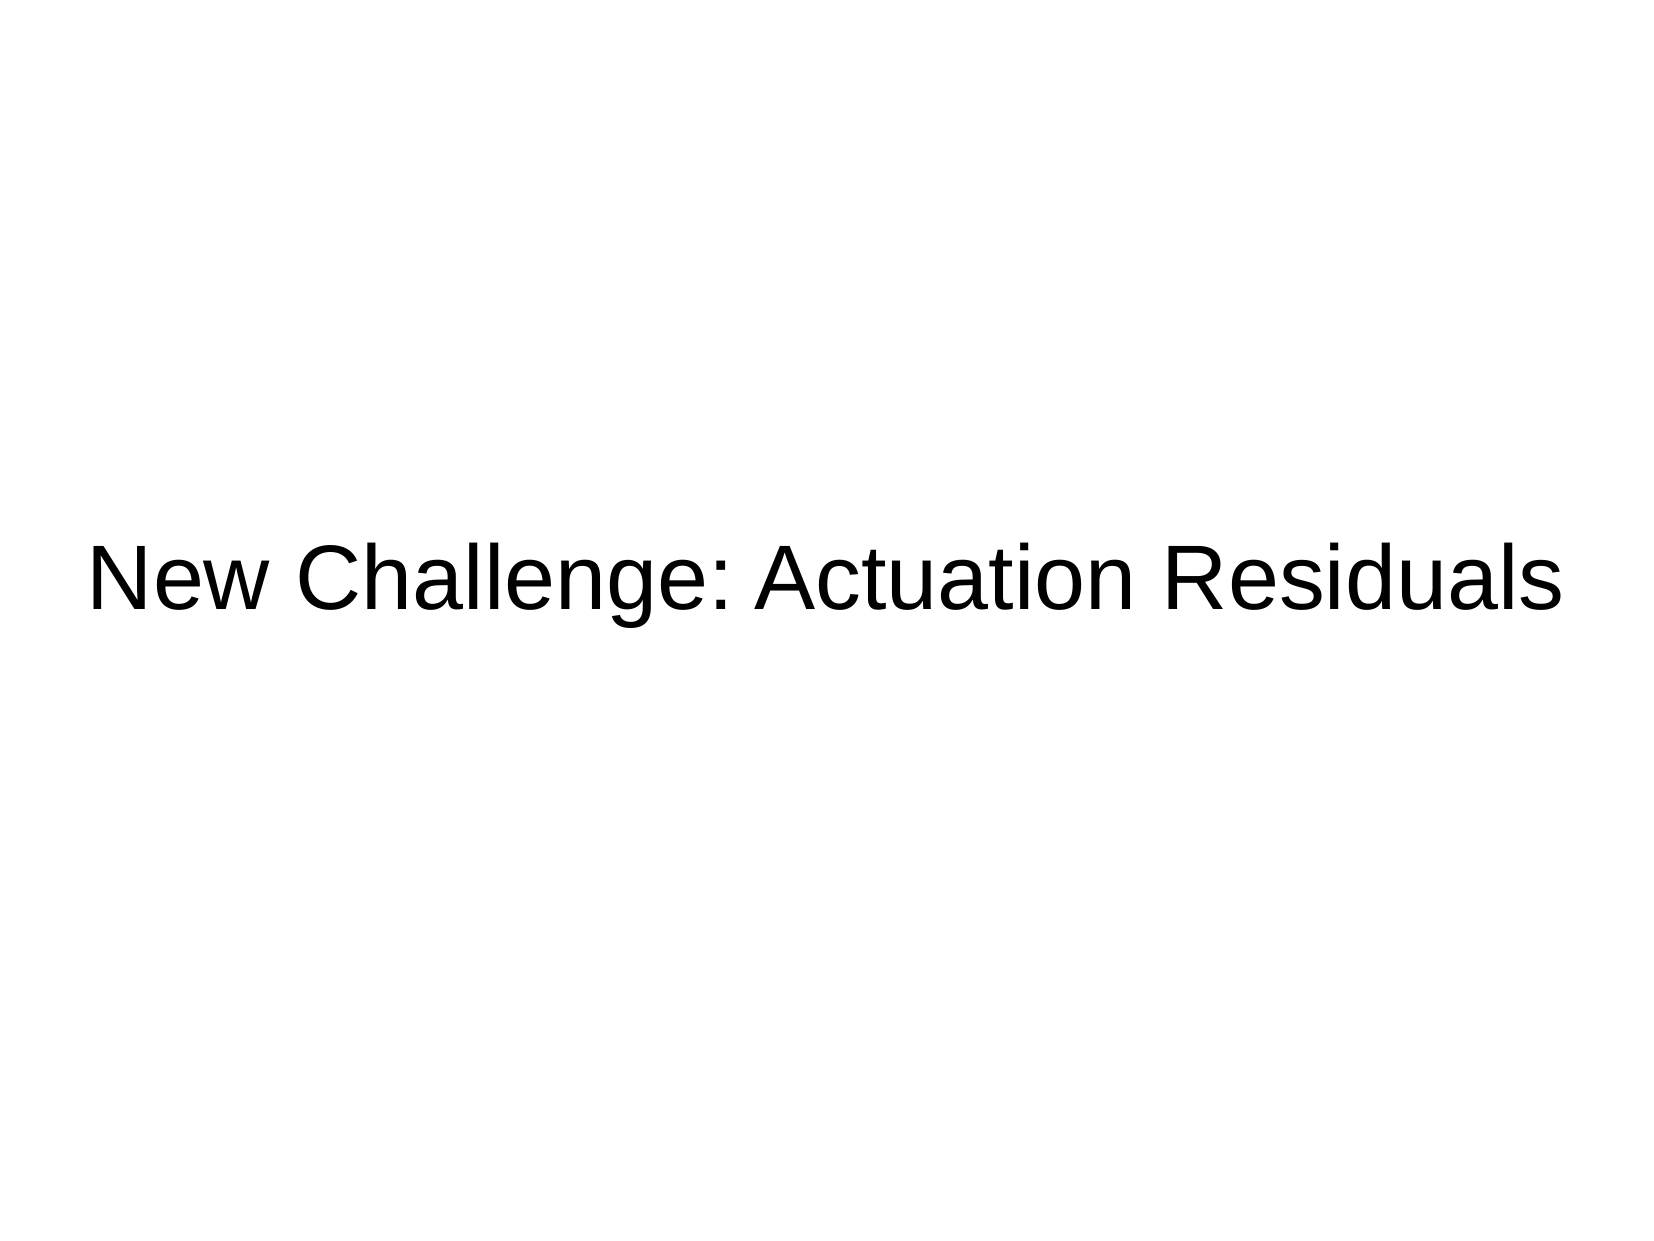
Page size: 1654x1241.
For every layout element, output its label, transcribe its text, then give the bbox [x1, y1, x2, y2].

title New Challenge: Actuation Residuals [82, 482, 1571, 675]
